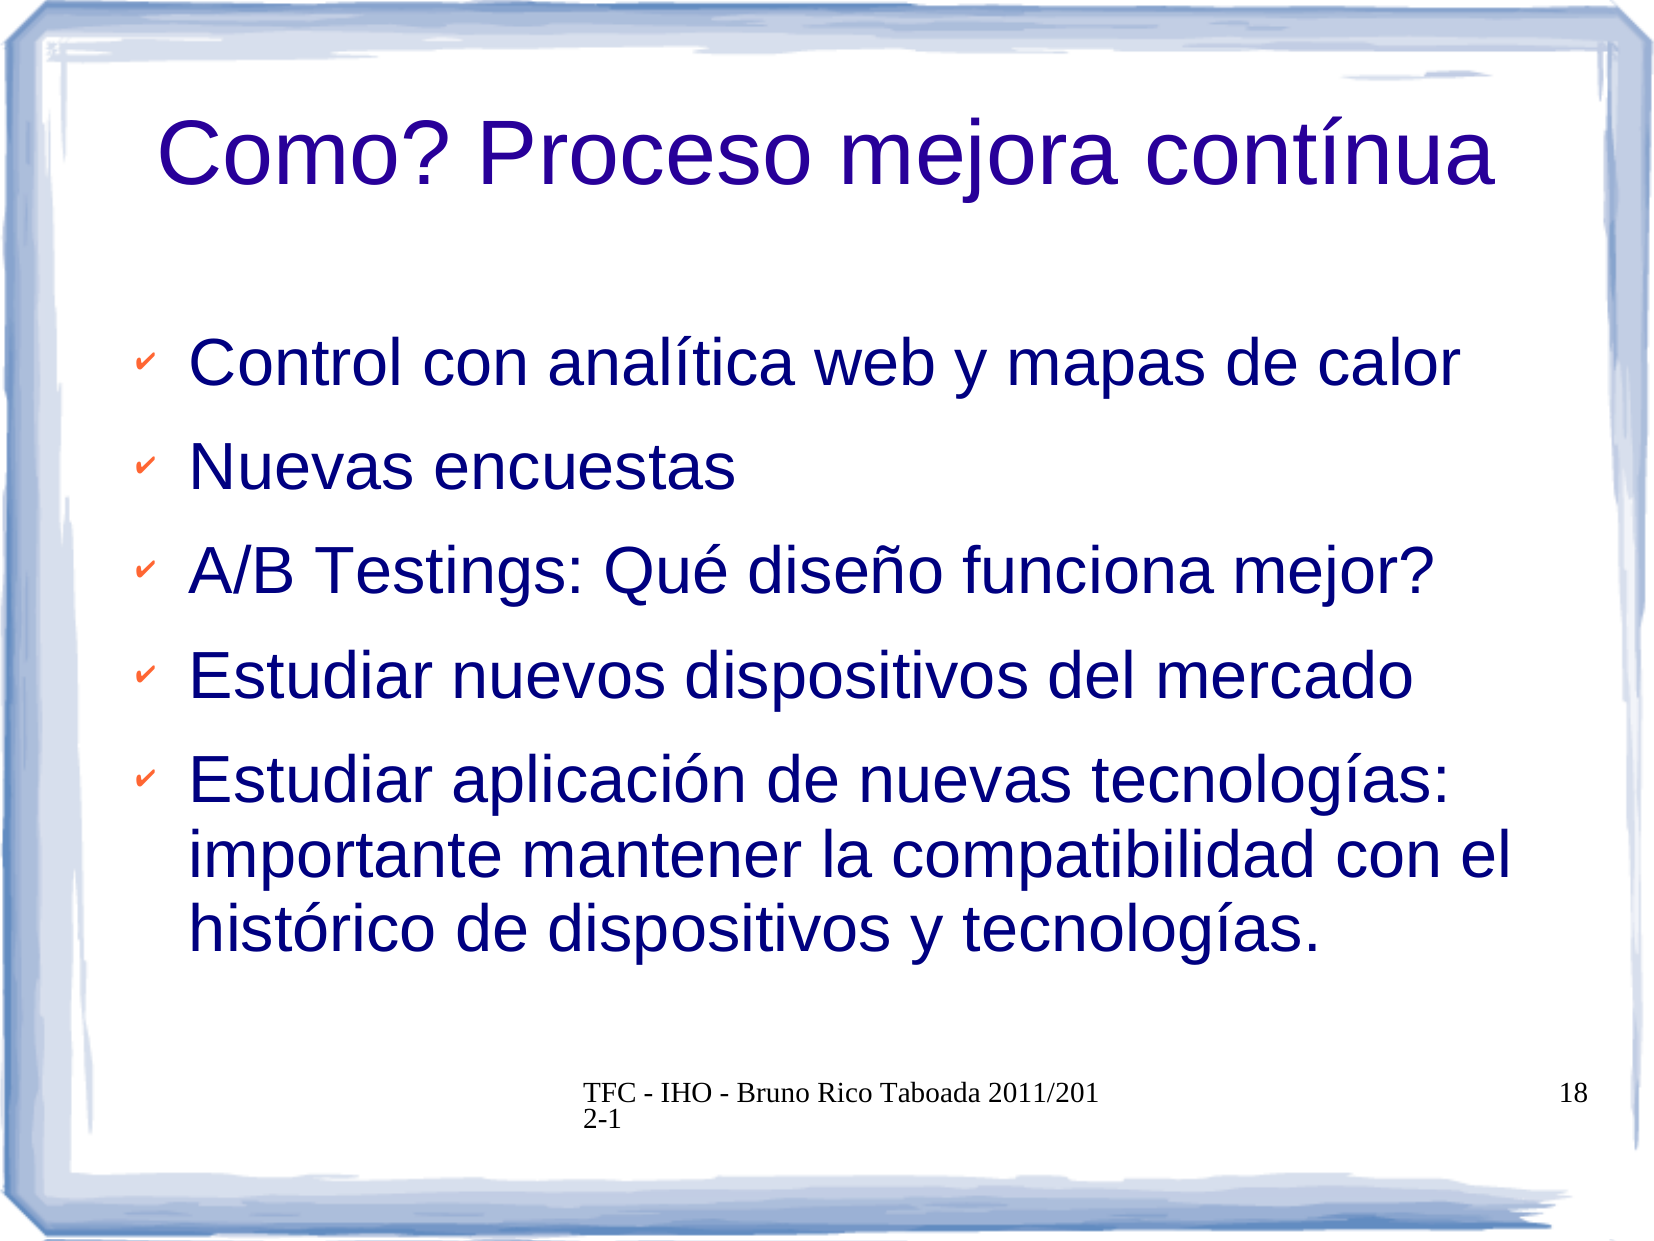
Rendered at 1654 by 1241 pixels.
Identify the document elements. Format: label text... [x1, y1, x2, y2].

picture [0, 0, 1654, 1241]
title Como? Proceso mejora contínua [82, 49, 1571, 257]
list Control con analítica web y mapas de calor Nuevas encuestas A/B Testings: Qué diseño funciona mejor? Estudiar nuevos dispositivos del mercado Estudiar aplicación de nuevas tecnologías: importante mantener la compatibilidad con el histórico de dispositivos y tecnologías. [118, 324, 1571, 1167]
